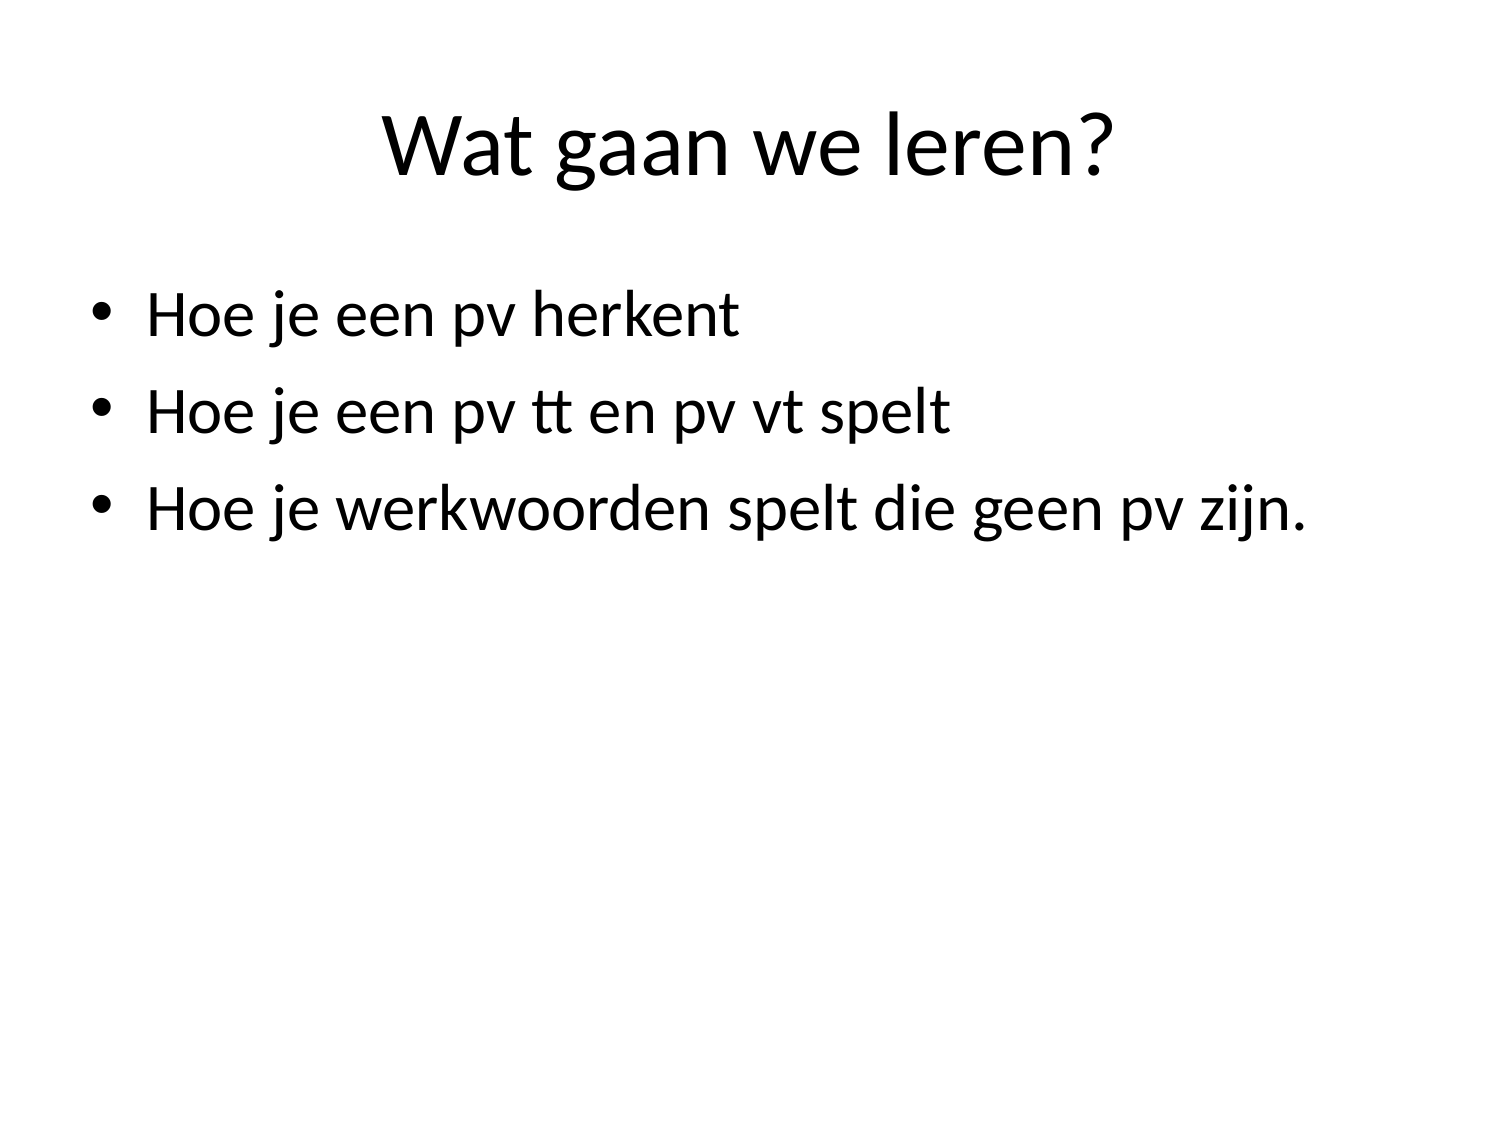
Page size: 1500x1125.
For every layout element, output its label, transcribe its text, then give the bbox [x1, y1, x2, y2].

title Wat gaan we leren? [75, 45, 1426, 233]
list Hoe je een pv herkent Hoe je een pv tt en pv vt spelt Hoe je werkwoorden spelt die geen pv zijn. [75, 262, 1426, 1005]
